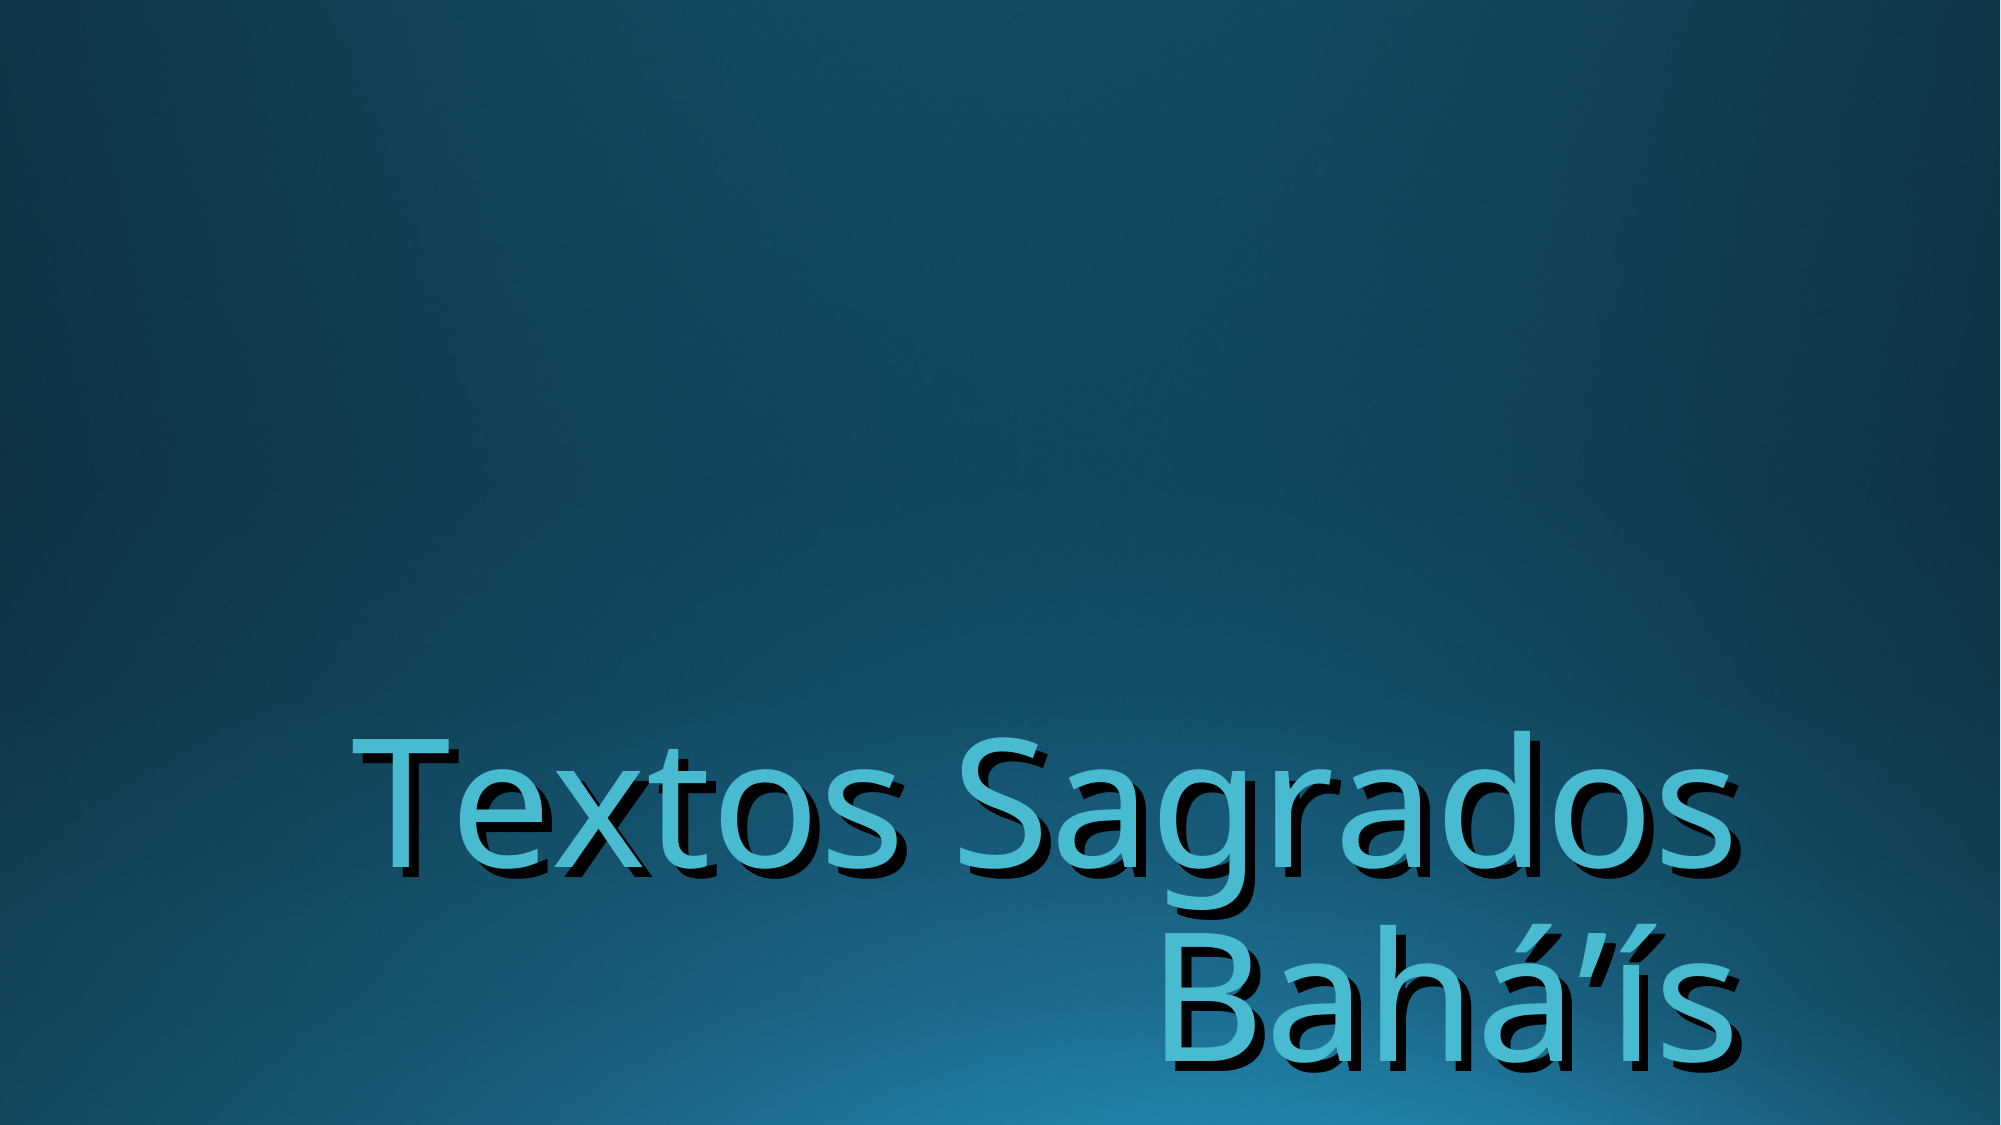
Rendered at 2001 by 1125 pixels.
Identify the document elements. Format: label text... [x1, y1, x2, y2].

picture [0, 0, 2001, 1125]
title Textos Sagrados Bahá’ís [166, 705, 1925, 1108]
